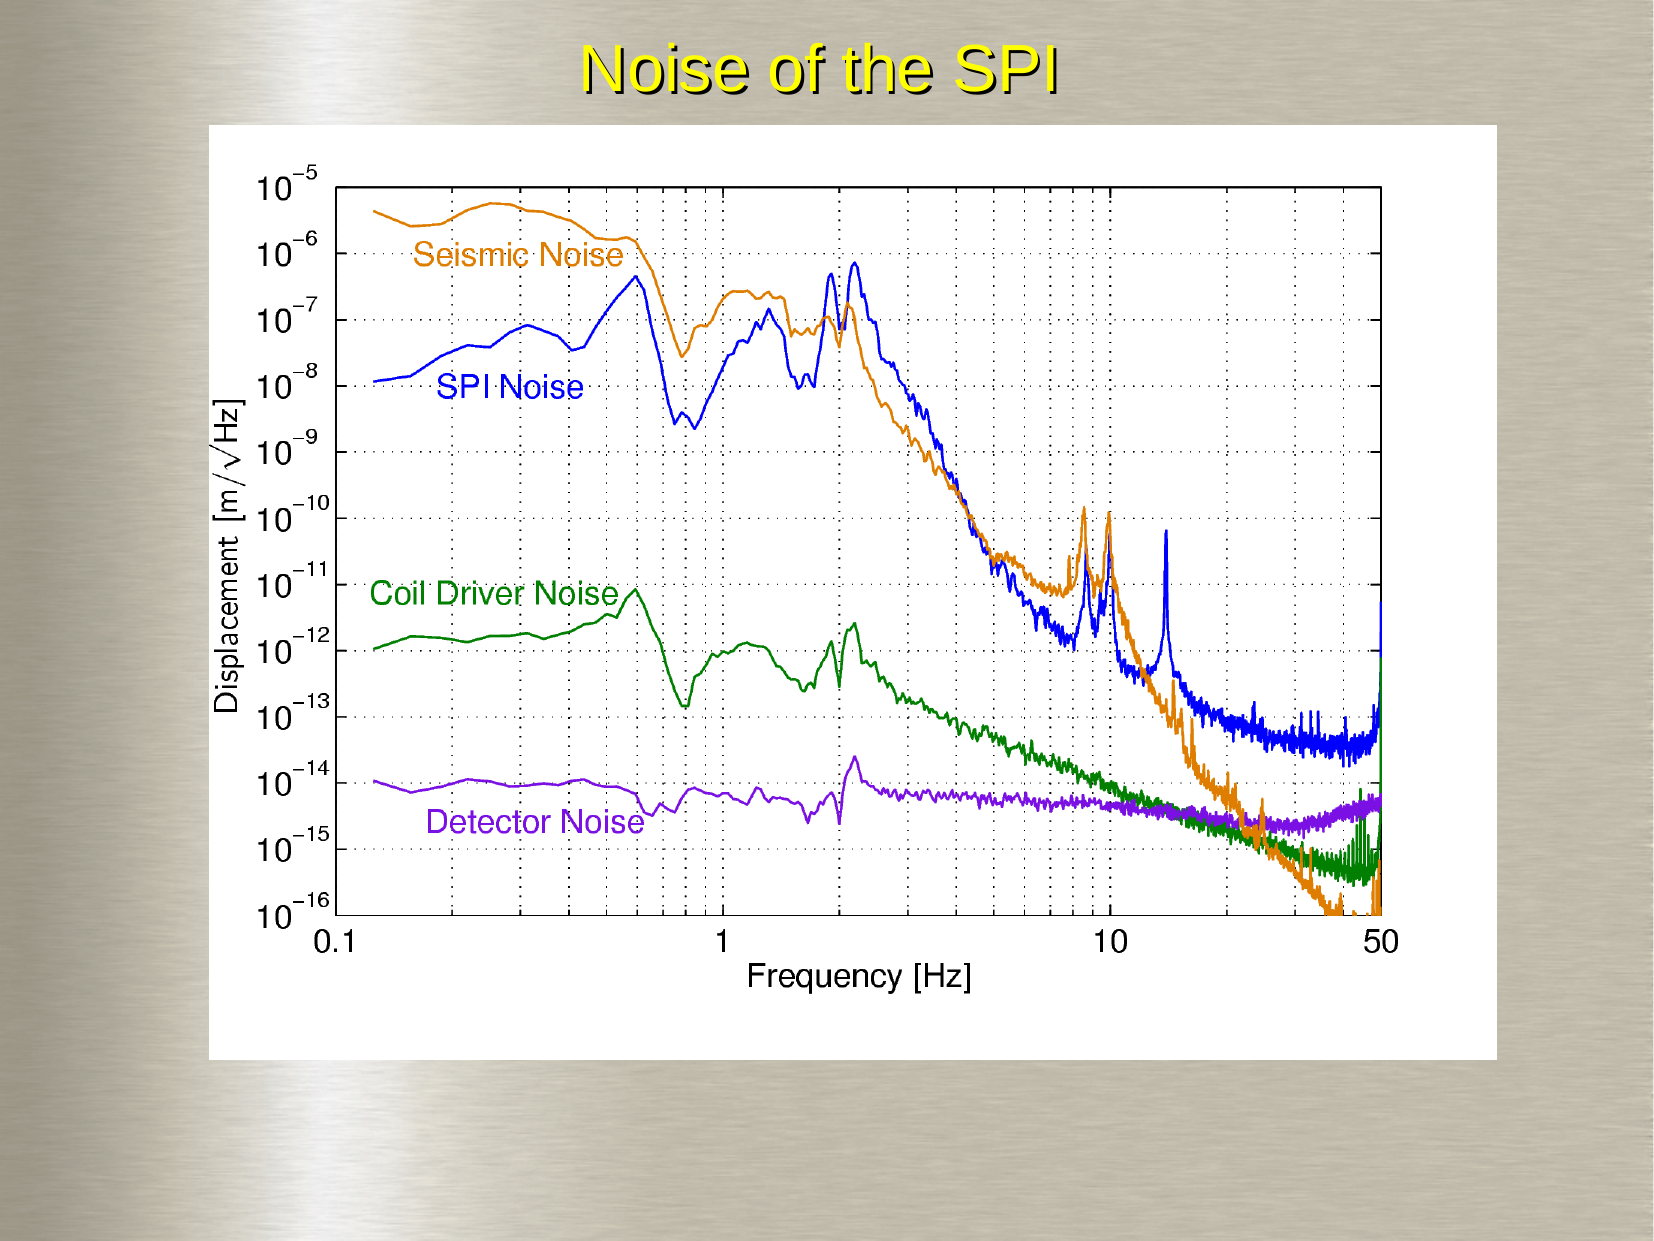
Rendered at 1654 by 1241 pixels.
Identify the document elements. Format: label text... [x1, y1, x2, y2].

picture [0, 0, 1654, 1241]
text_box Noise of the SPI [564, 23, 1077, 114]
